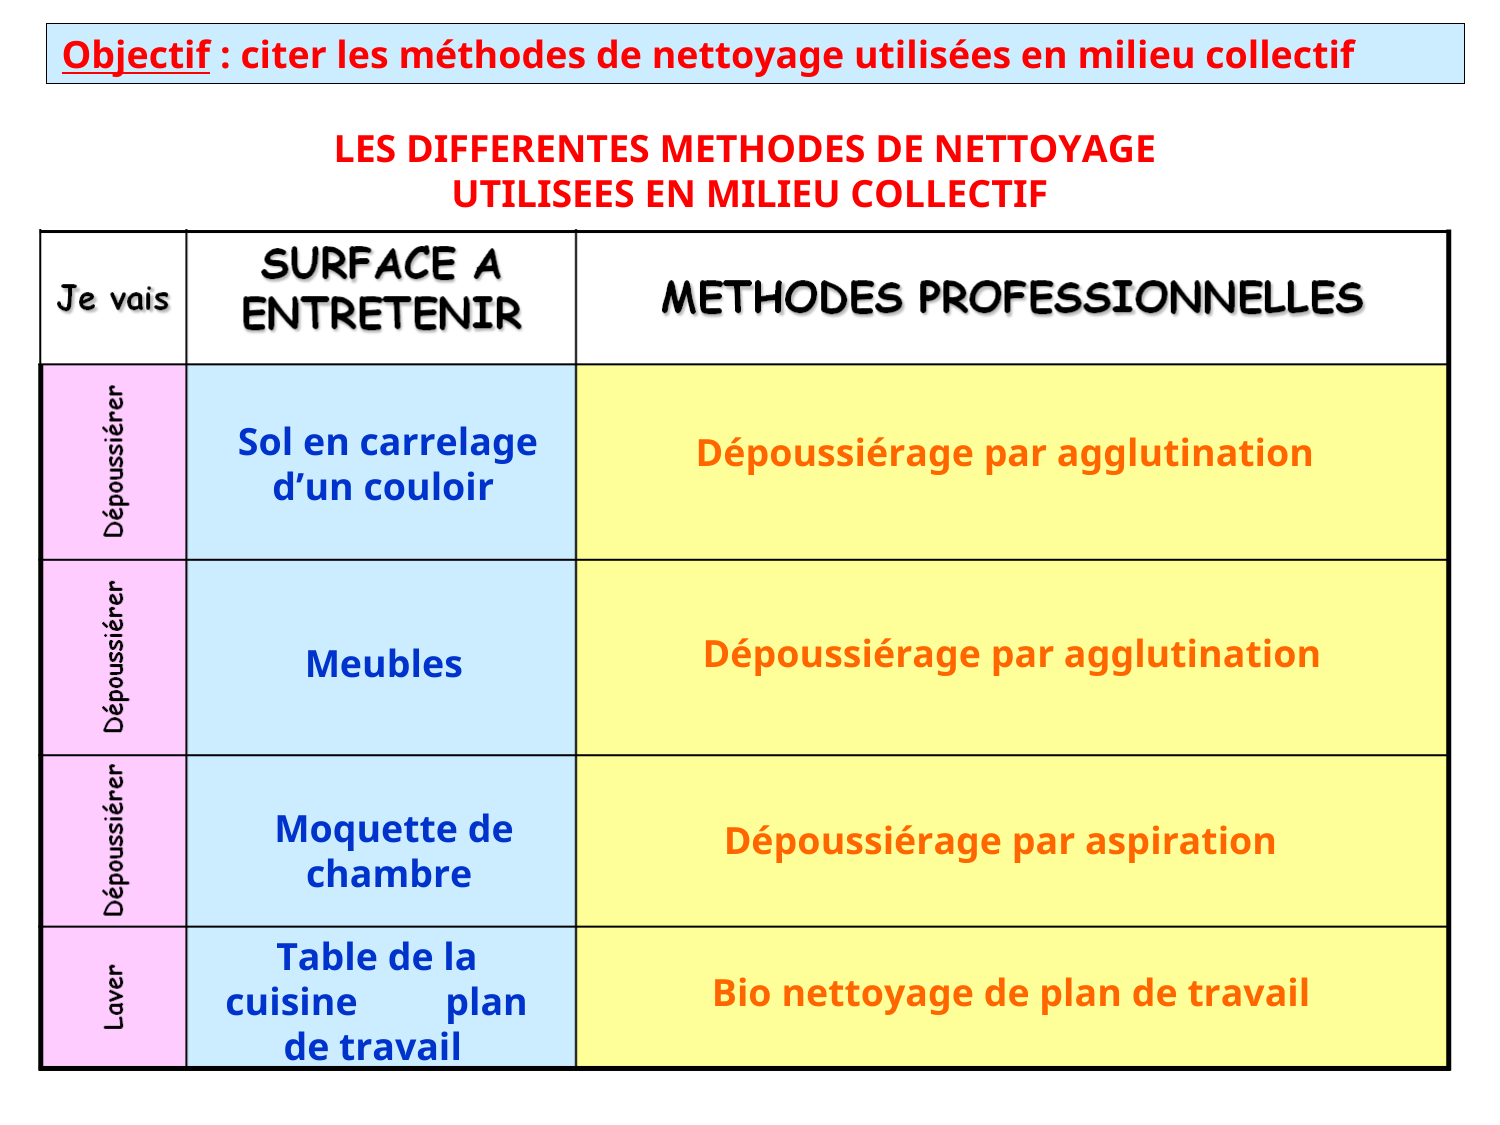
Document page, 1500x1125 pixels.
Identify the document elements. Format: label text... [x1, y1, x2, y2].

text_box Dépoussiérage par aspiration [597, 796, 1417, 873]
text_box Dépoussiérage par agglutination [596, 408, 1427, 485]
text_box Dépoussiérage par agglutination [609, 609, 1428, 685]
text_box Moquette de chambre [222, 796, 566, 903]
text_box LES DIFFERENTES METHODES DE NETTOYAGE UTILISEES EN MILIEU COLLECTIF [0, 117, 1500, 268]
text_box Bio nettoyage de plan de travail [574, 960, 1449, 1022]
text_box Objectif : citer les méthodes de nettoyage utilisées en milieu collectif [46, 23, 1465, 84]
text_box Table de la cuisine plan de travail [199, 925, 556, 1077]
picture [28, 219, 1460, 1079]
text_box Sol en carrelage d’un couloir [210, 410, 566, 516]
text_box Meubles [210, 632, 567, 694]
